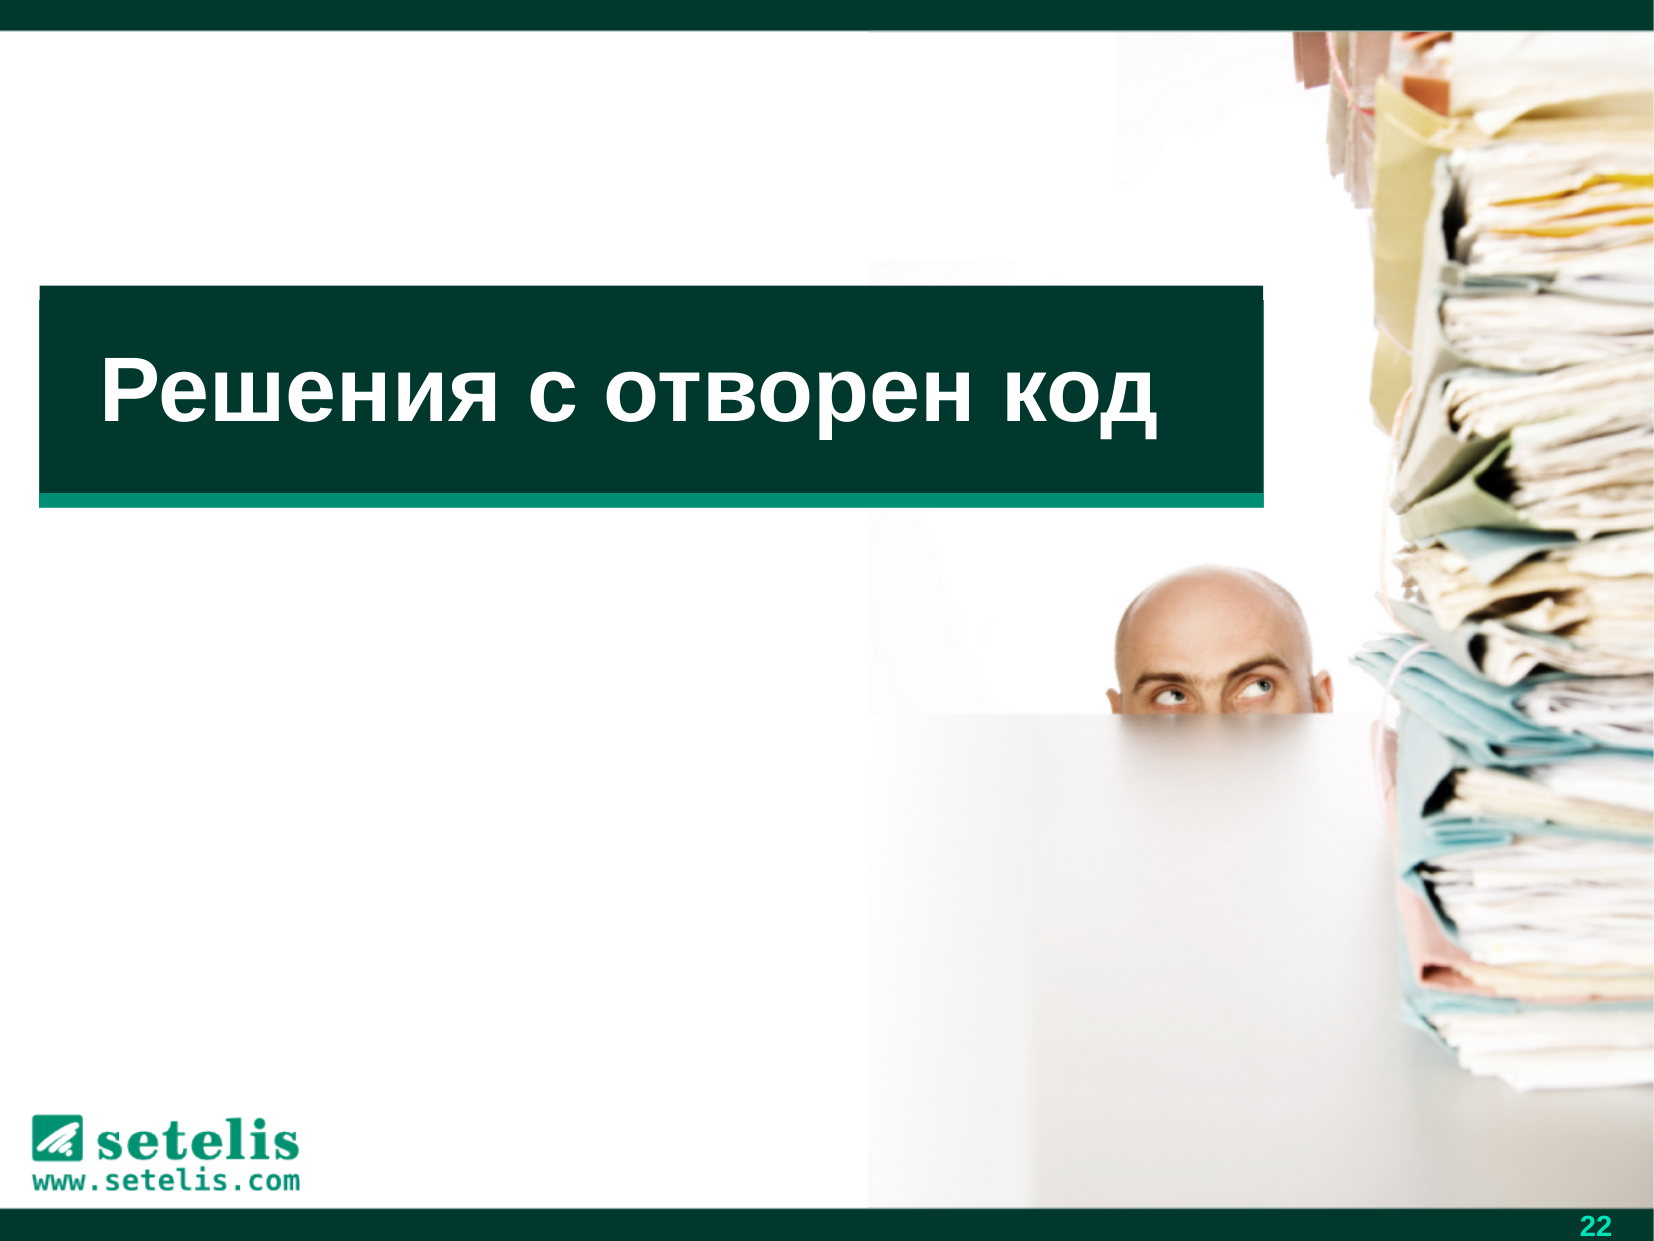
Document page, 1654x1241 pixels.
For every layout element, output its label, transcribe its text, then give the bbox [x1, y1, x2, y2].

picture [0, 0, 1654, 1241]
title Решения с отворен код [39, 285, 1264, 493]
